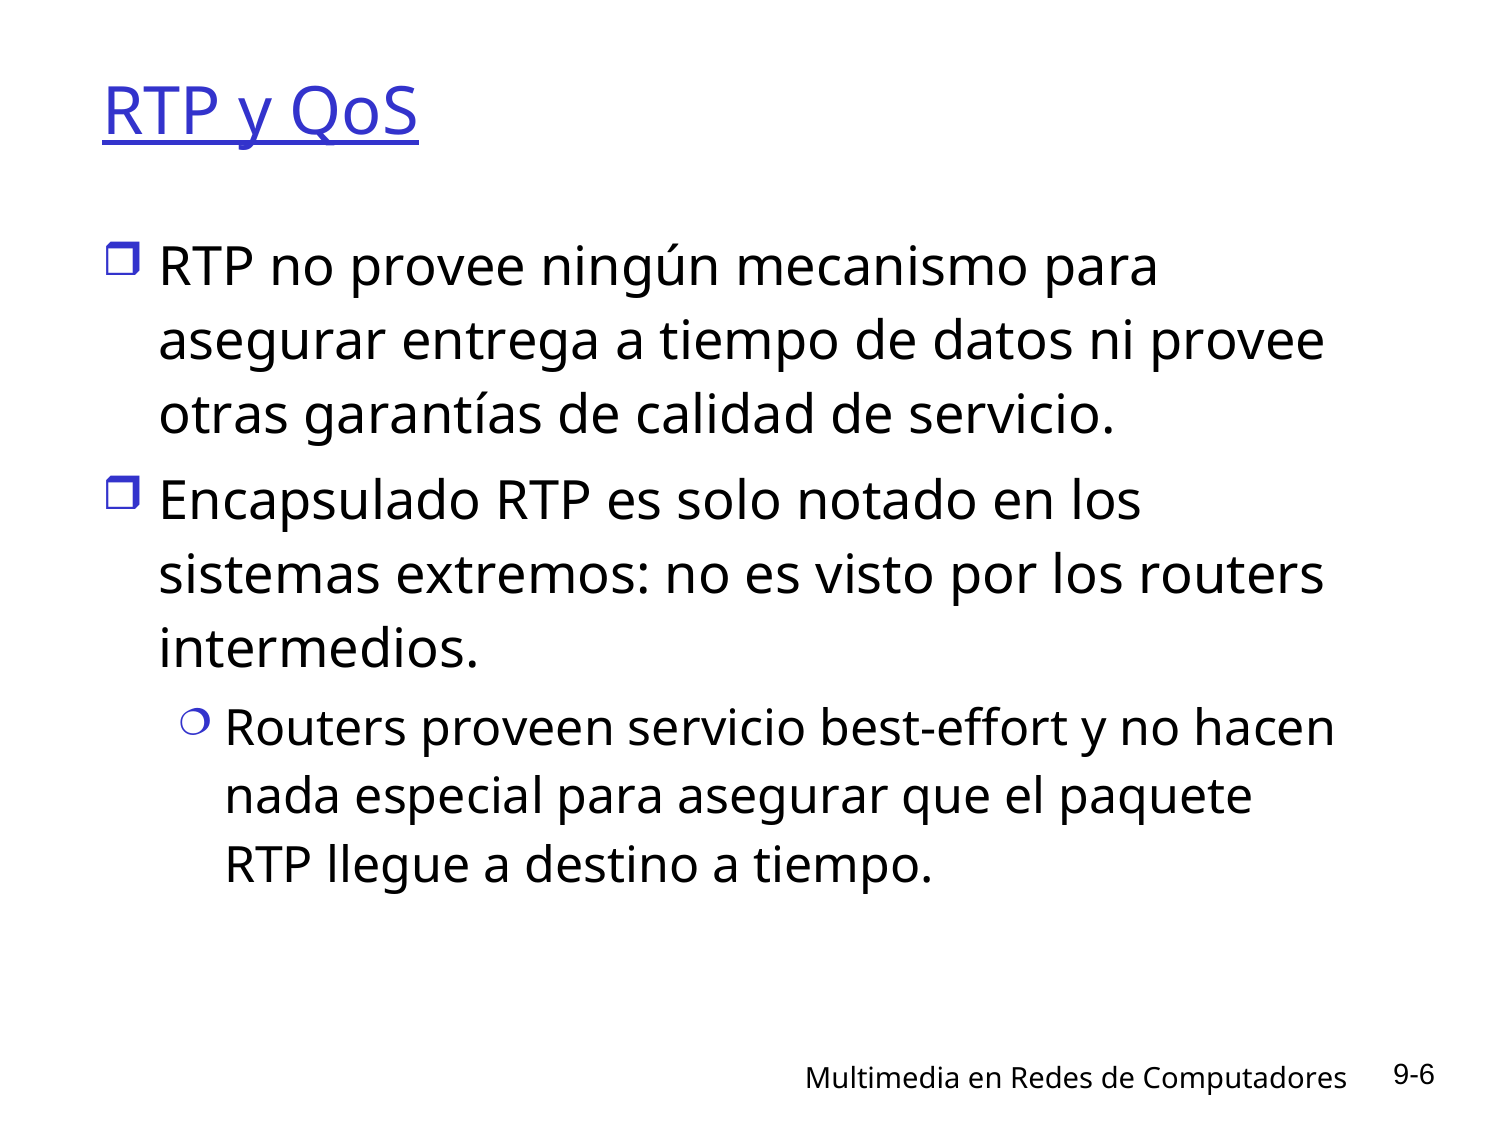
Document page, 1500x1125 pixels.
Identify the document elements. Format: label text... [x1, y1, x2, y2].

title RTP y QoS [87, 37, 1363, 181]
list RTP no provee ningún mecanismo para asegurar entrega a tiempo de datos ni provee otras garantías de calidad de servicio. Encapsulado RTP es solo notado en los sistemas extremos: no es visto por los routers intermedios. Routers proveen servicio best-effort y no hacen nada especial para asegurar que el paquete RTP llegue a destino a tiempo. [87, 219, 1363, 1026]
